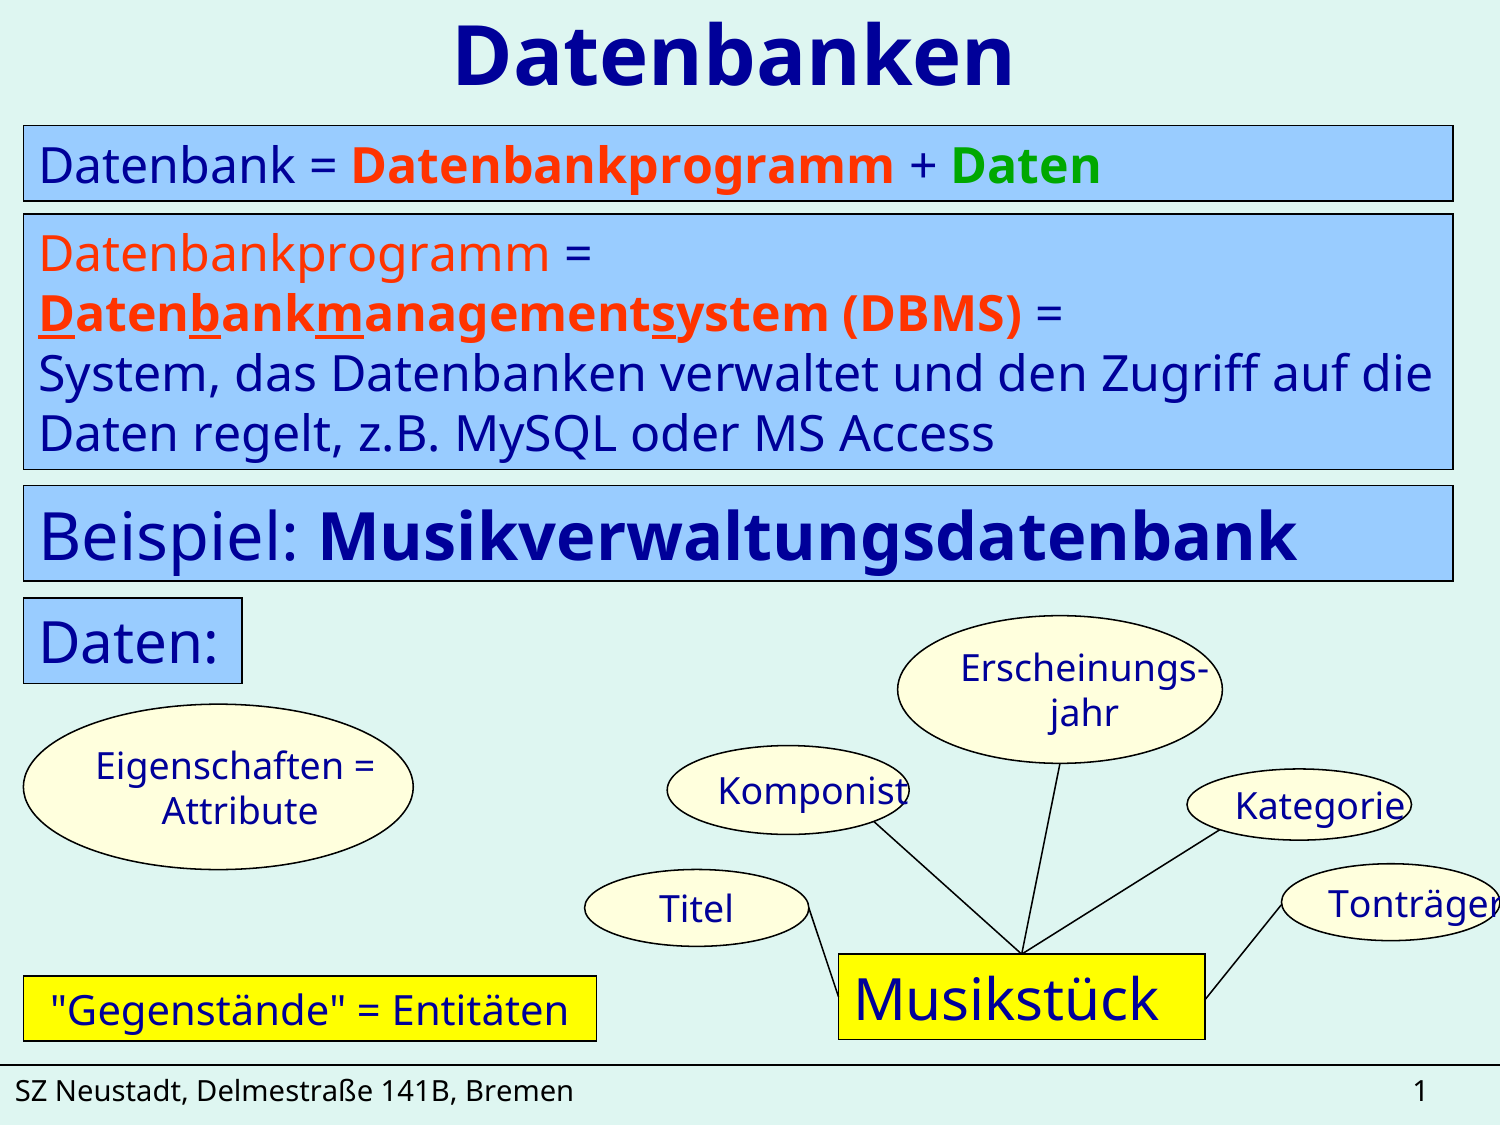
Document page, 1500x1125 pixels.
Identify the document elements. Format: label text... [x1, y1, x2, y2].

text_box Komponist [667, 745, 910, 835]
text_box Beispiel: Musikverwaltungsdatenbank [23, 485, 1453, 582]
text_box Tonträger [1281, 863, 1500, 941]
text_box Daten: [23, 597, 243, 684]
text_box Musikstück [838, 954, 1205, 1040]
text_box Eigenschaften = Attribute [23, 704, 414, 870]
text_box "Gegenstände" = Entitäten [23, 975, 597, 1042]
text_box Datenbankprogramm = Datenbankmanagementsystem (DBMS) = System, das Datenbanken verwaltet und den Zugriff auf die Daten regelt, z.B. MySQL oder MS Access [23, 214, 1453, 470]
text_box Kategorie [1187, 768, 1412, 841]
text_box Datenbank = Datenbankprogramm + Daten [23, 125, 1453, 201]
text_box Titel [584, 869, 809, 947]
text_box Erscheinungs- jahr [897, 615, 1223, 764]
text_box Datenbanken [76, 0, 1427, 104]
